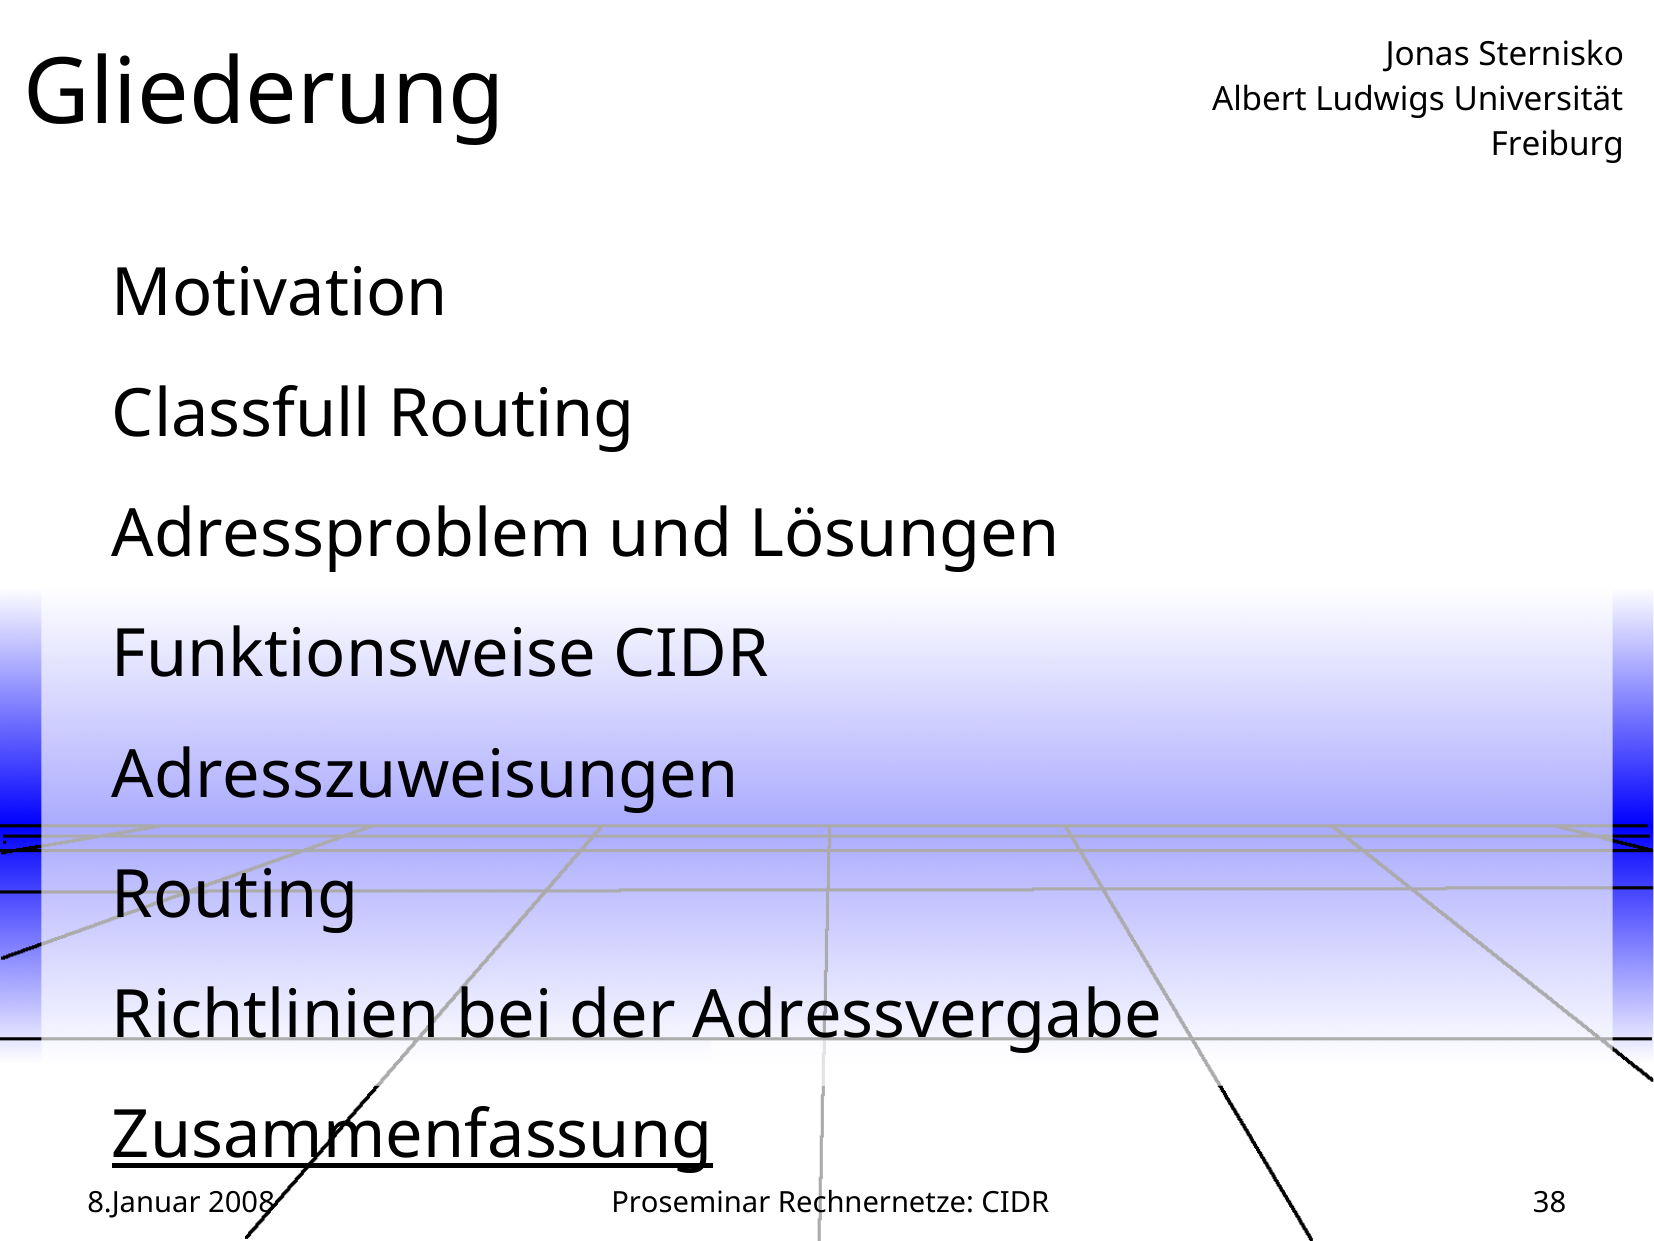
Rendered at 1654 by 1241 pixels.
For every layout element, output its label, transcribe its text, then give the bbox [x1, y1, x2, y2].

list Motivation Classfull Routing Adressproblem und Lösungen Funktionsweise CIDR Adresszuweisungen Routing Richtlinien bei der Adressvergabe Zusammenfassung [76, 185, 1565, 1137]
title Gliederung [23, 31, 1093, 146]
picture [0, 0, 1654, 1241]
